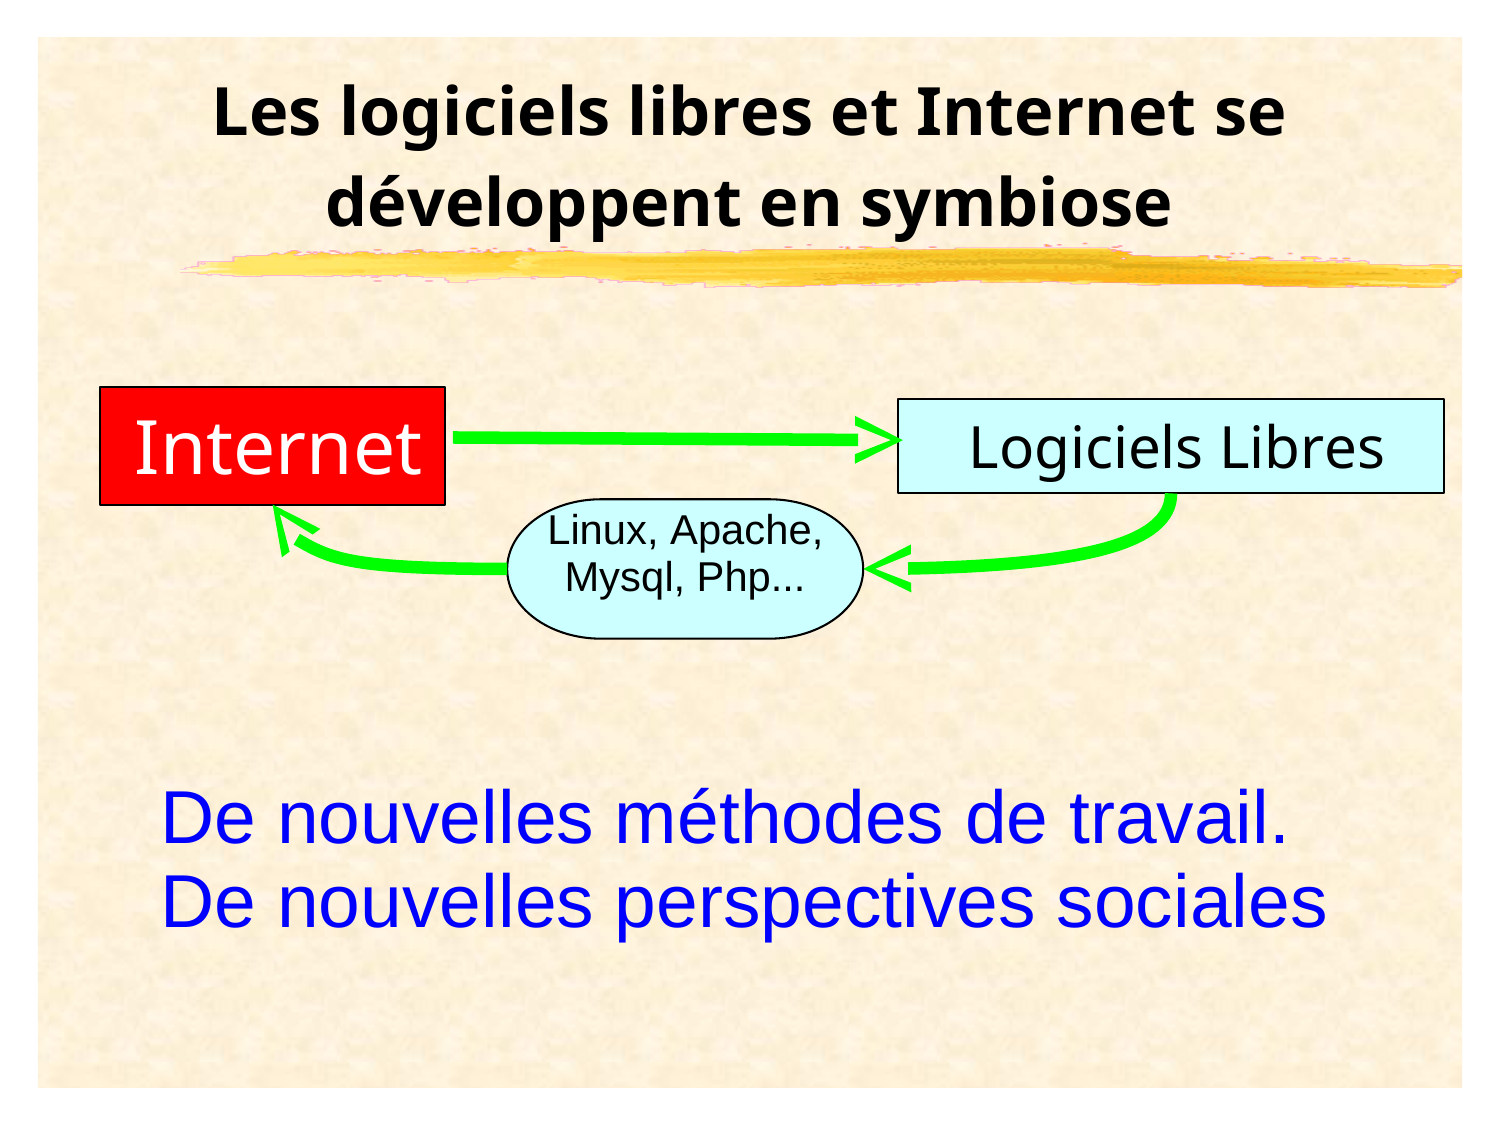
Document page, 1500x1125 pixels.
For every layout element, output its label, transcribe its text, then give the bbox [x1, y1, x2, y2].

title Les logiciels libres et Internet se développent en symbiose [126, 65, 1373, 245]
text_box Internet [100, 386, 445, 492]
text_box Linux, Apache, Mysql, Php... [507, 499, 864, 639]
text_box Logiciels Libres [897, 398, 1445, 484]
text_box De nouvelles méthodes de travail. De nouvelles perspectives sociales [148, 775, 1456, 1072]
picture [37, 37, 1463, 1088]
